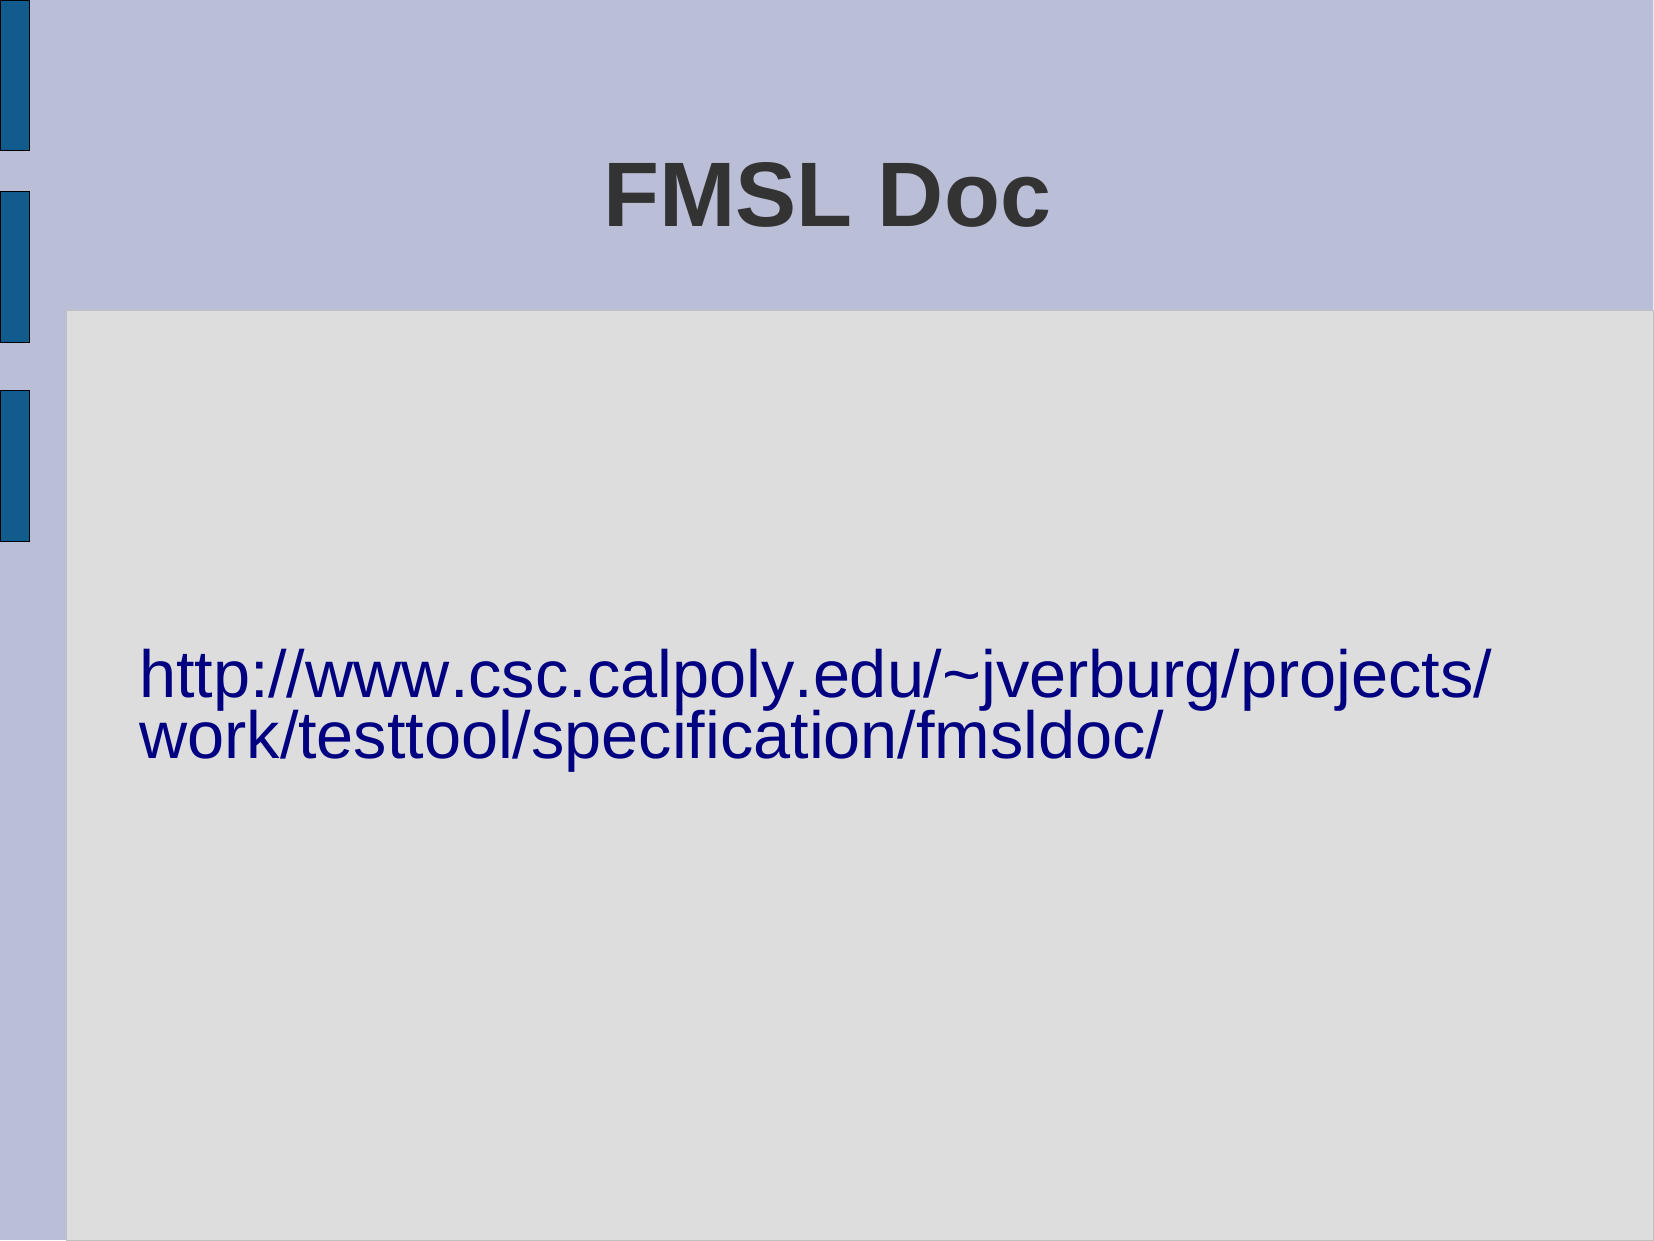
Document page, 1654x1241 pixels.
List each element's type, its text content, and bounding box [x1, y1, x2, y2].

title FMSL Doc [121, 83, 1534, 306]
list http://www.csc.calpoly.edu/~jverburg/projects/work/testtool/specification/fmsldoc/ [121, 637, 1534, 1121]
